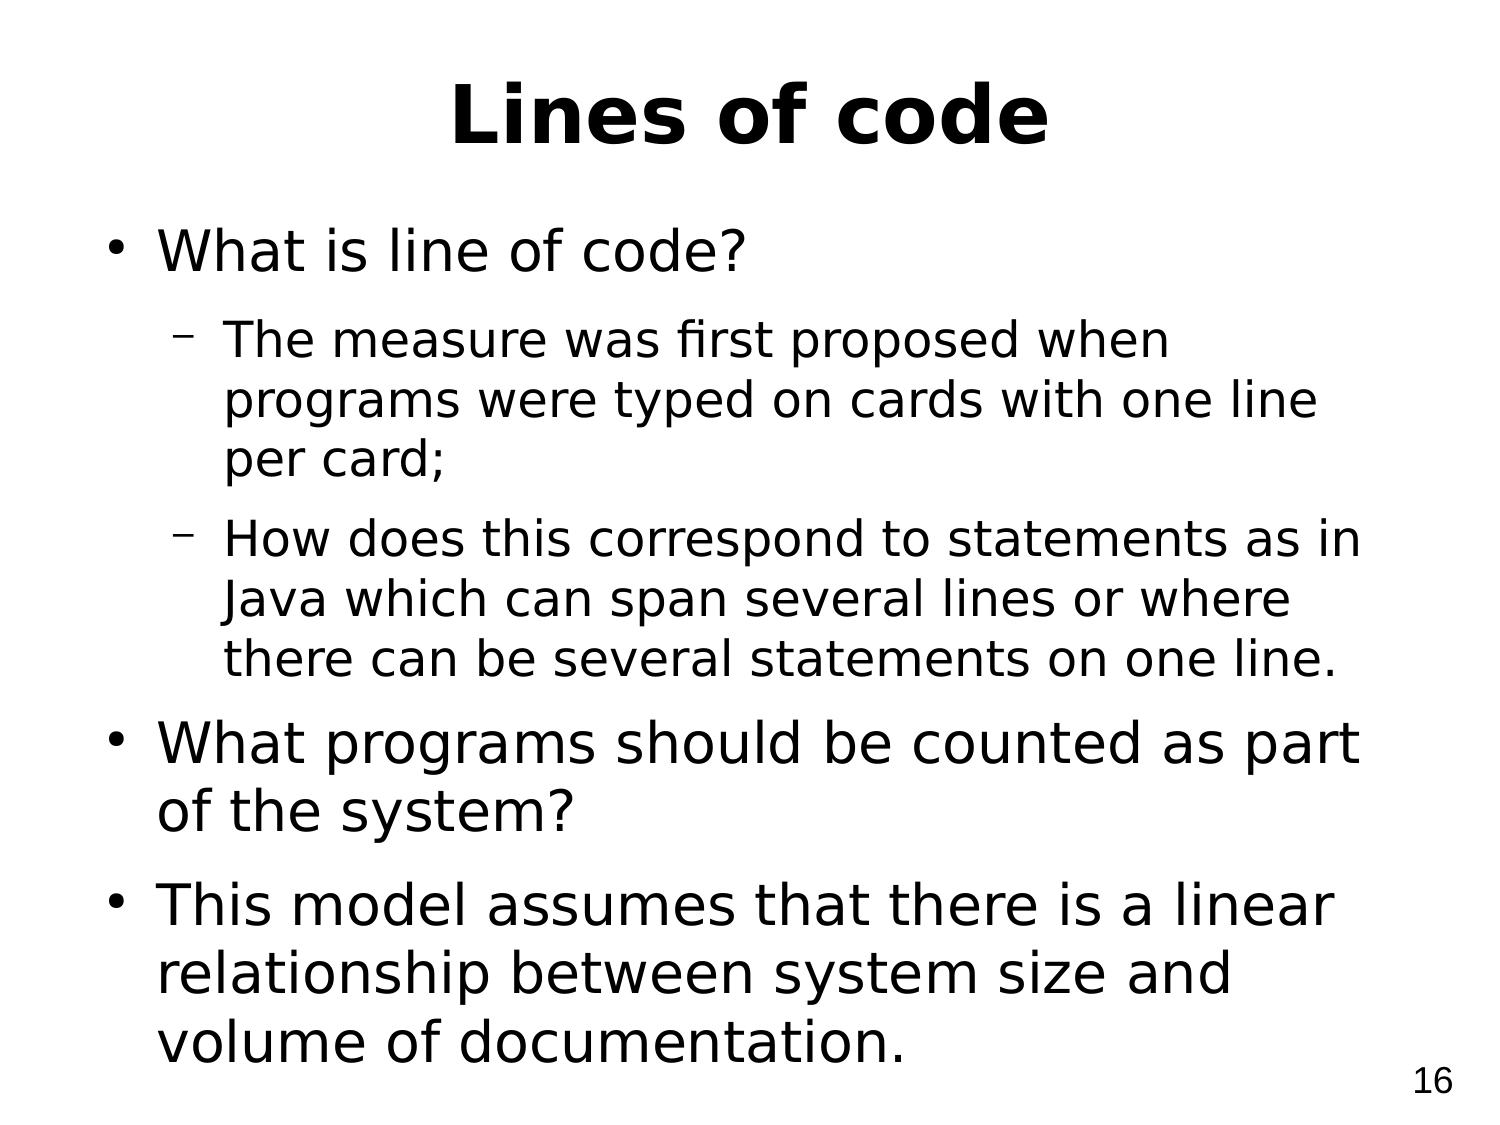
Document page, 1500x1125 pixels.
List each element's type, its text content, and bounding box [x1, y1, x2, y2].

list What is line of code? The measure was first proposed when programs were typed on cards with one line per card; How does this correspond to statements as in Java which can span several lines or where there can be several statements on one line. What programs should be counted as part of the system? This model assumes that there is a linear relationship between system size and volume of documentation. [75, 206, 1425, 1093]
title Lines of code [75, 44, 1425, 177]
